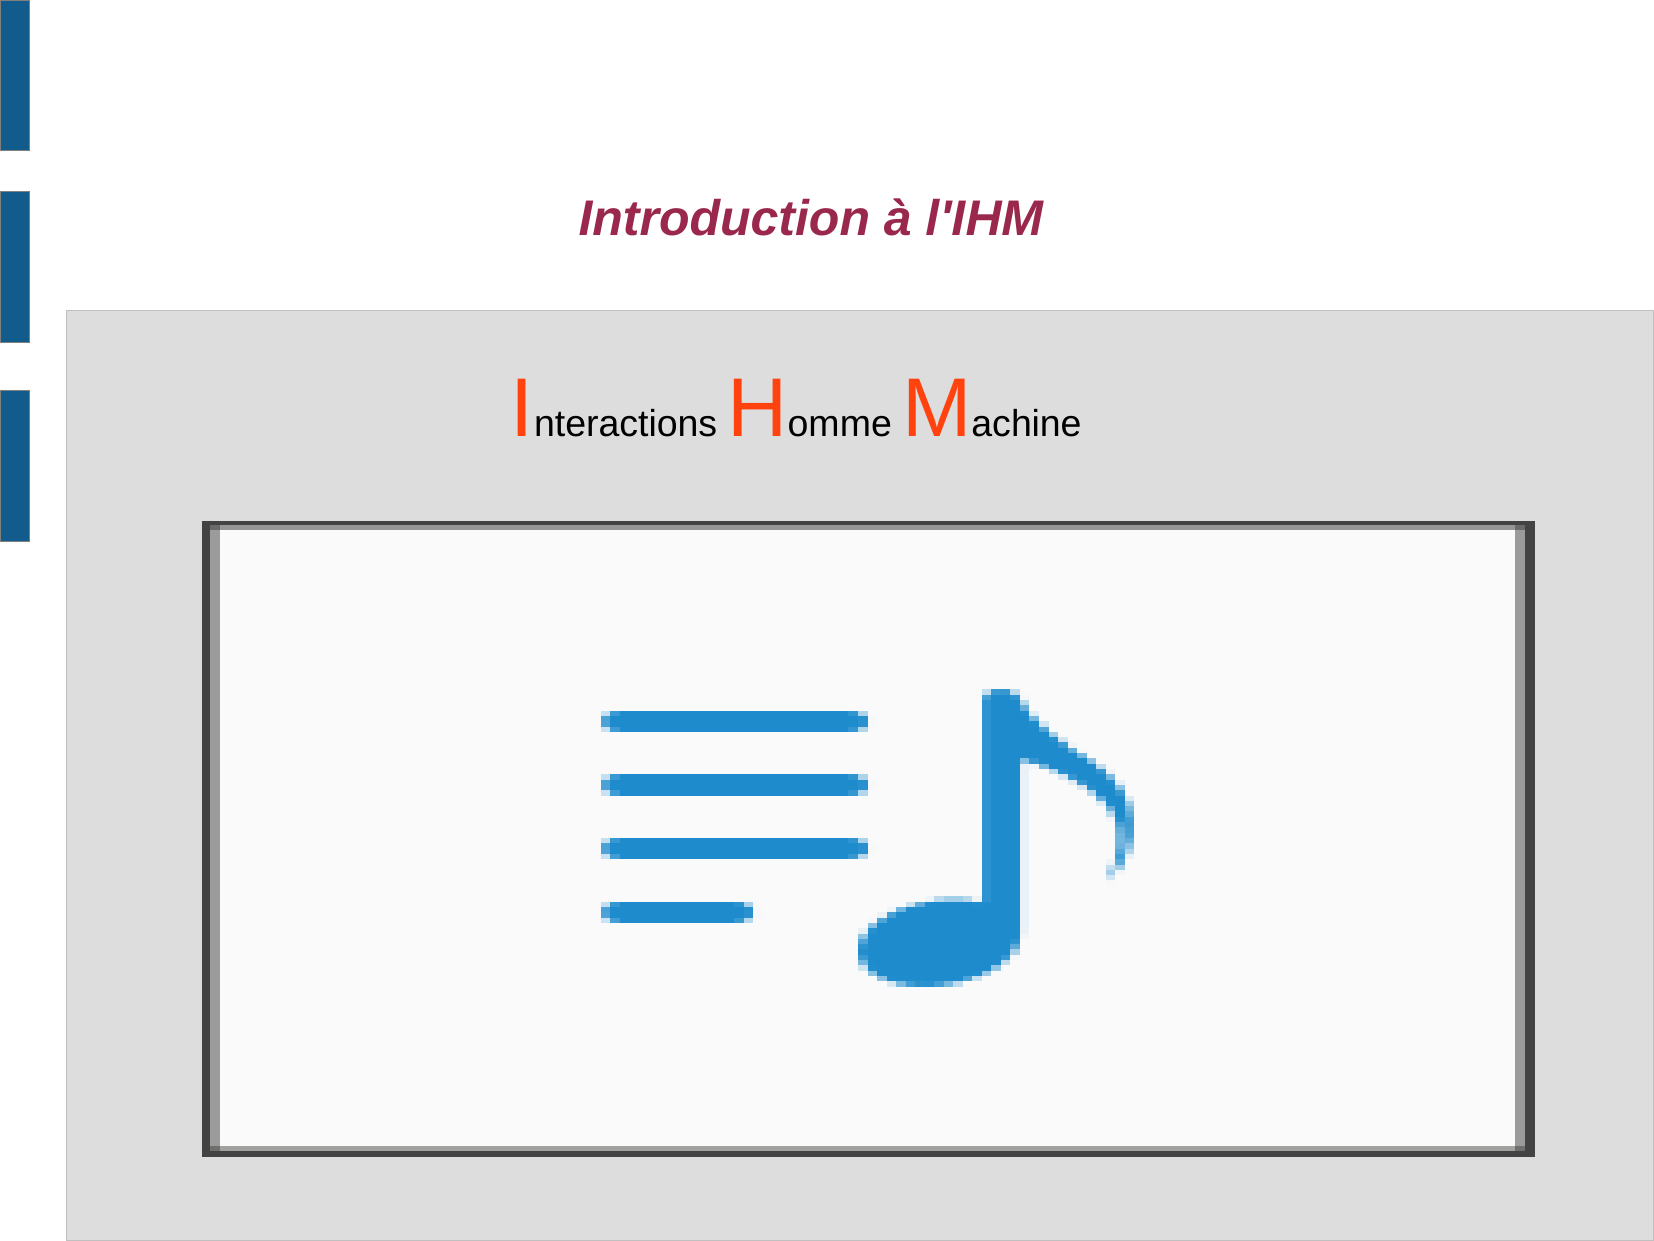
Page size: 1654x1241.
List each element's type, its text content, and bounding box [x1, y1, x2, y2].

title Introduction à l'IHM [88, 114, 1534, 322]
text_box [200, 519, 1536, 1158]
text_box Interactions Homme Machine [496, 354, 1134, 463]
